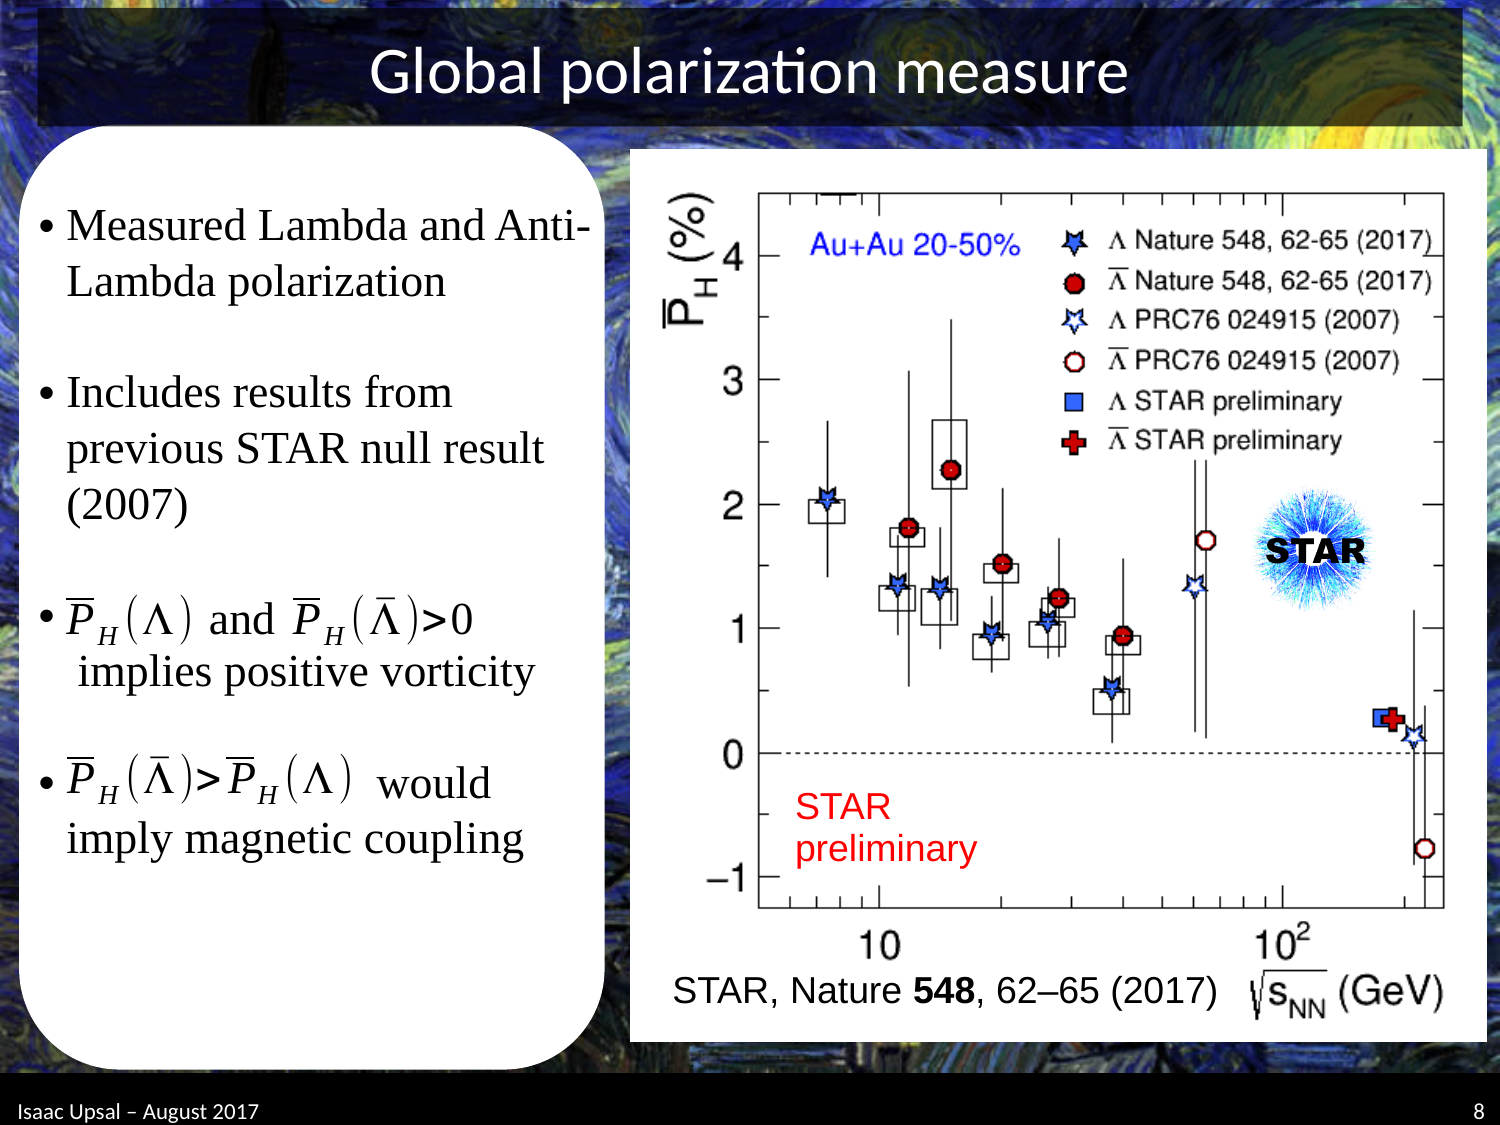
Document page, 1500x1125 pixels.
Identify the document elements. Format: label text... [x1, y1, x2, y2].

text_box STAR preliminary [795, 785, 1036, 871]
title Global polarization measure [37, 7, 1463, 127]
chart [58, 592, 481, 651]
picture [0, 0, 1500, 1073]
chart [59, 751, 361, 811]
text_box STAR, Nature 548, 62–65 (2017) [672, 969, 1273, 1015]
text_box Measured Lambda and Anti-Lambda polarization Includes results from previous STAR null result (2007) implies positive vorticity would imply magnetic coupling [38, 195, 594, 976]
text_box [23, 129, 601, 1066]
